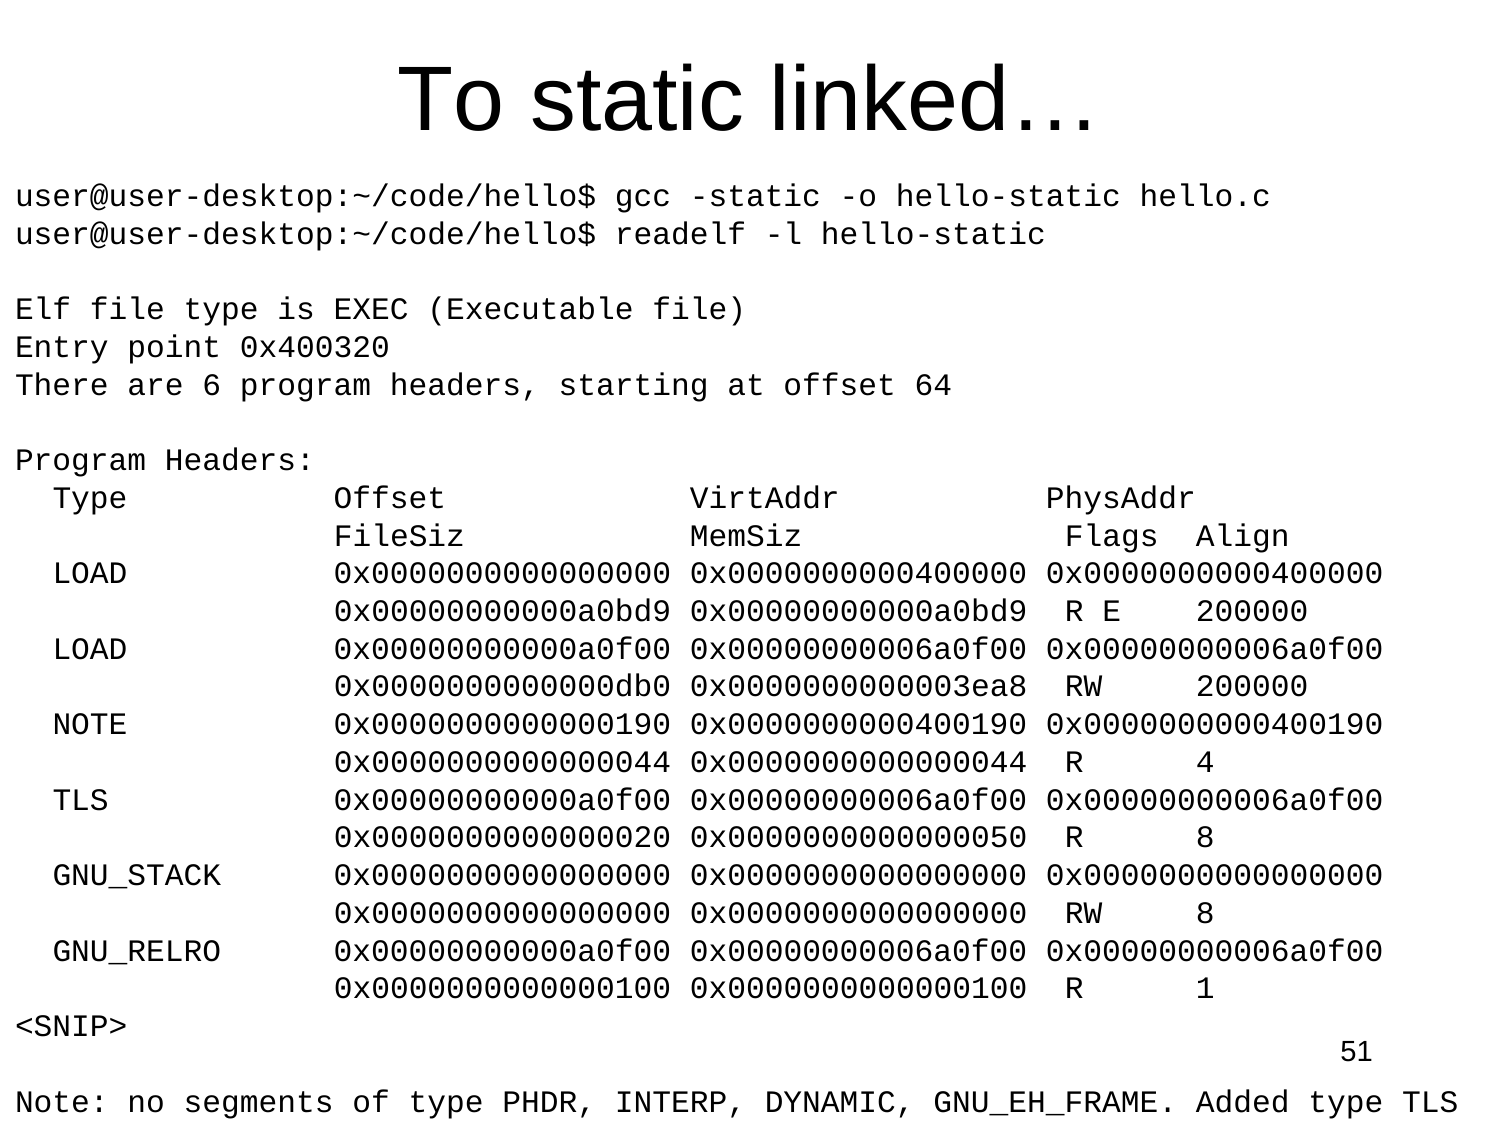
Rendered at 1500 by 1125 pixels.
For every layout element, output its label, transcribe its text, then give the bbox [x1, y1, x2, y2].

list user@user-desktop:~/code/hello$ gcc -static -o hello-static hello.c user@user-desktop:~/code/hello$ readelf -l hello-static Elf file type is EXEC (Executable file) Entry point 0x400320 There are 6 program headers, starting at offset 64 Program Headers: Type Offset VirtAddr PhysAddr FileSiz MemSiz Flags Align LOAD 0x0000000000000000 0x0000000000400000 0x0000000000400000 0x00000000000a0bd9 0x00000000000a0bd9 R E 200000 LOAD 0x00000000000a0f00 0x00000000006a0f00 0x00000000006a0f00 0x0000000000000db0 0x0000000000003ea8 RW 200000 NOTE 0x0000000000000190 0x0000000000400190 0x0000000000400190 0x0000000000000044 0x0000000000000044 R 4 TLS 0x00000000000a0f00 0x00000000006a0f00 0x00000000006a0f00 0x0000000000000020 0x0000000000000050 R 8 GNU_STACK 0x0000000000000000 0x0000000000000000 0x0000000000000000 0x0000000000000000 0x0000000000000000 RW 8 GNU_RELRO 0x00000000000a0f00 0x00000000006a0f00 0x00000000006a0f00 0x0000000000000100 0x0000000000000100 R 1 <SNIP> Note: no segments of type PHDR, INTERP, DYNAMIC, GNU_EH_FRAME. Added type TLS [0, 174, 1500, 1125]
title To static linked… [0, 0, 1500, 174]
text_box <number> [1074, 1025, 1388, 1101]
